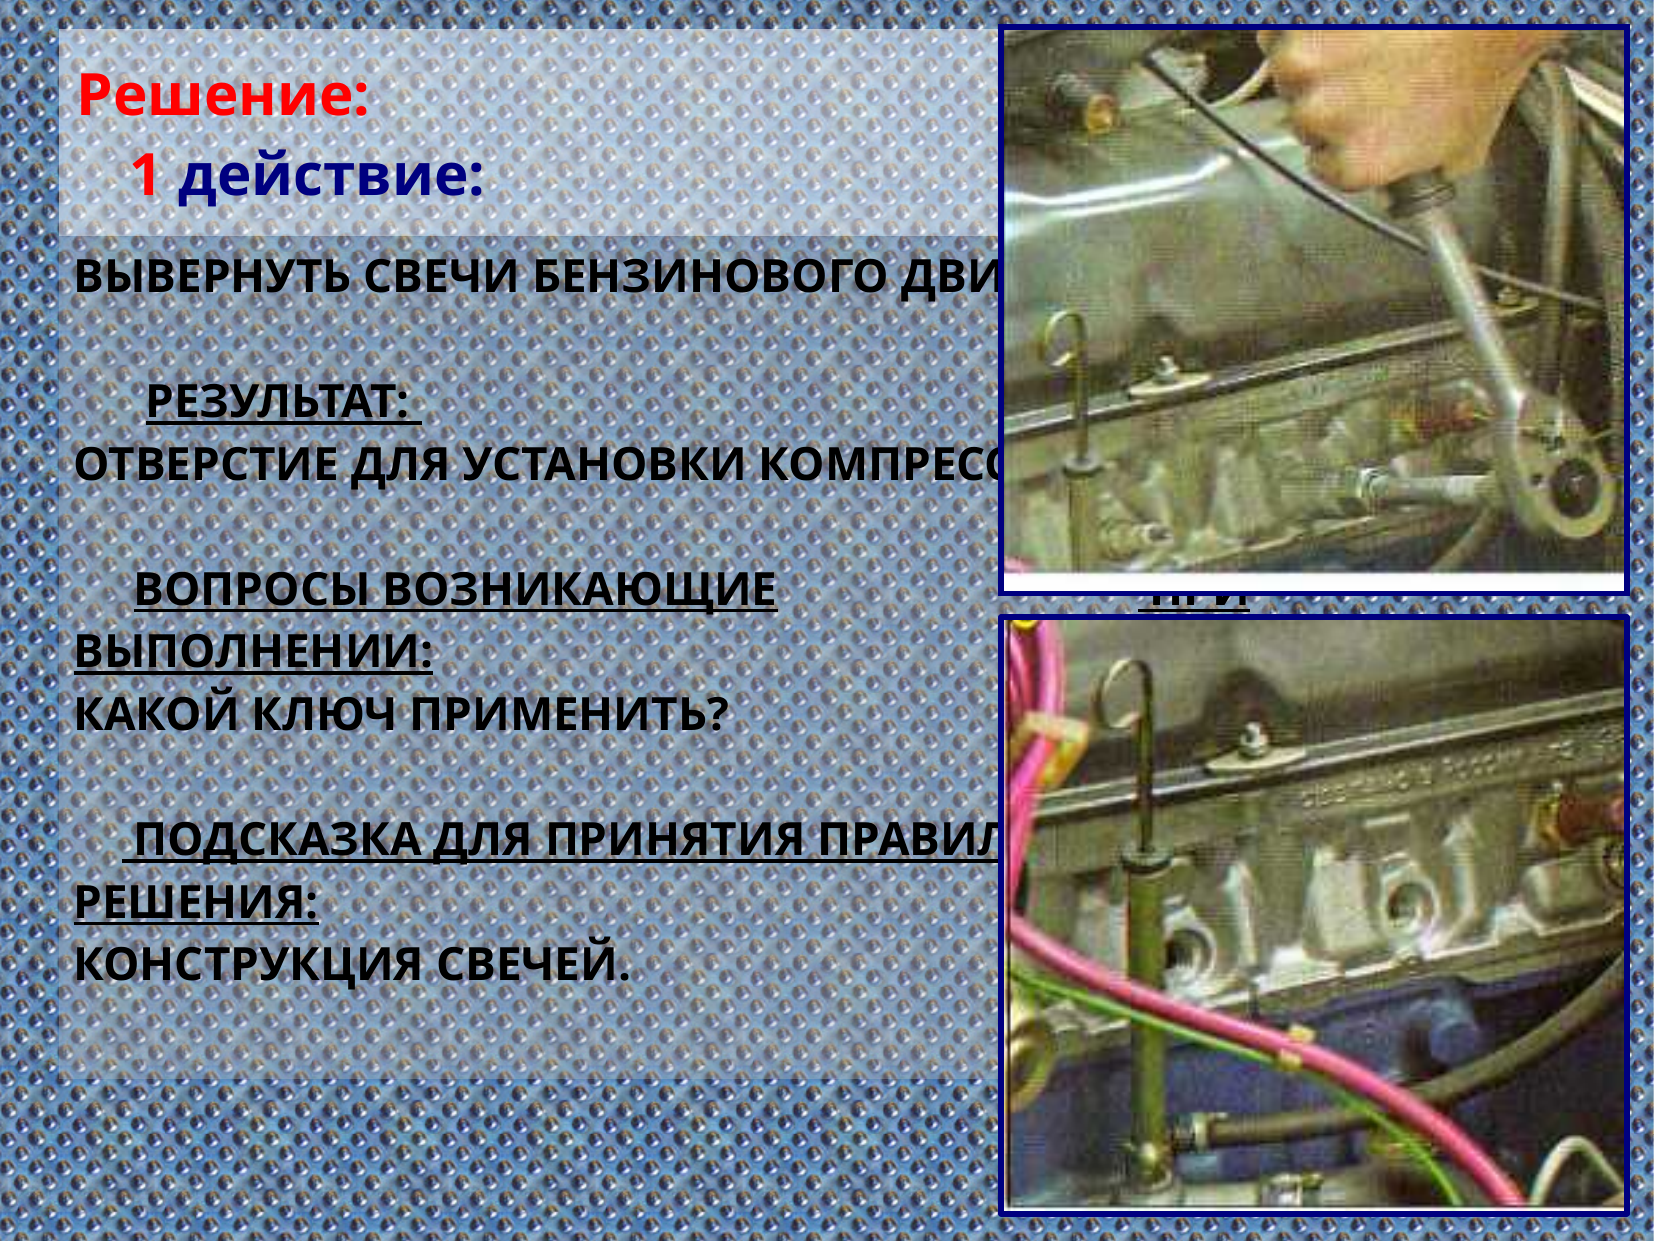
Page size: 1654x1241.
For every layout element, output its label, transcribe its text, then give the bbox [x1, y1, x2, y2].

title Решение: 1 действие: [59, 29, 998, 236]
picture [0, 0, 1654, 1241]
text_box ВЫВЕРНУТЬ СВЕЧИ БЕНЗИНОВОГО ДВИГАТЕЛЯ. РЕЗУЛЬТАТ: ОТВЕРСТИЕ ДЛЯ УСТАНОВКИ КОМПРЕССОМЕТРА. ВОПРОСЫ ВОЗНИКАЮЩИЕ ПРИ ВЫПОЛНЕНИИ: КАКОЙ КЛЮЧ ПРИМЕНИТЬ? ПОДСКАЗКА ДЛЯ ПРИНЯТИЯ ПРАВИЛЬНОГО РЕШЕНИЯ: КОНСТРУКЦИЯ СВЕЧЕЙ. [59, 236, 1270, 1079]
